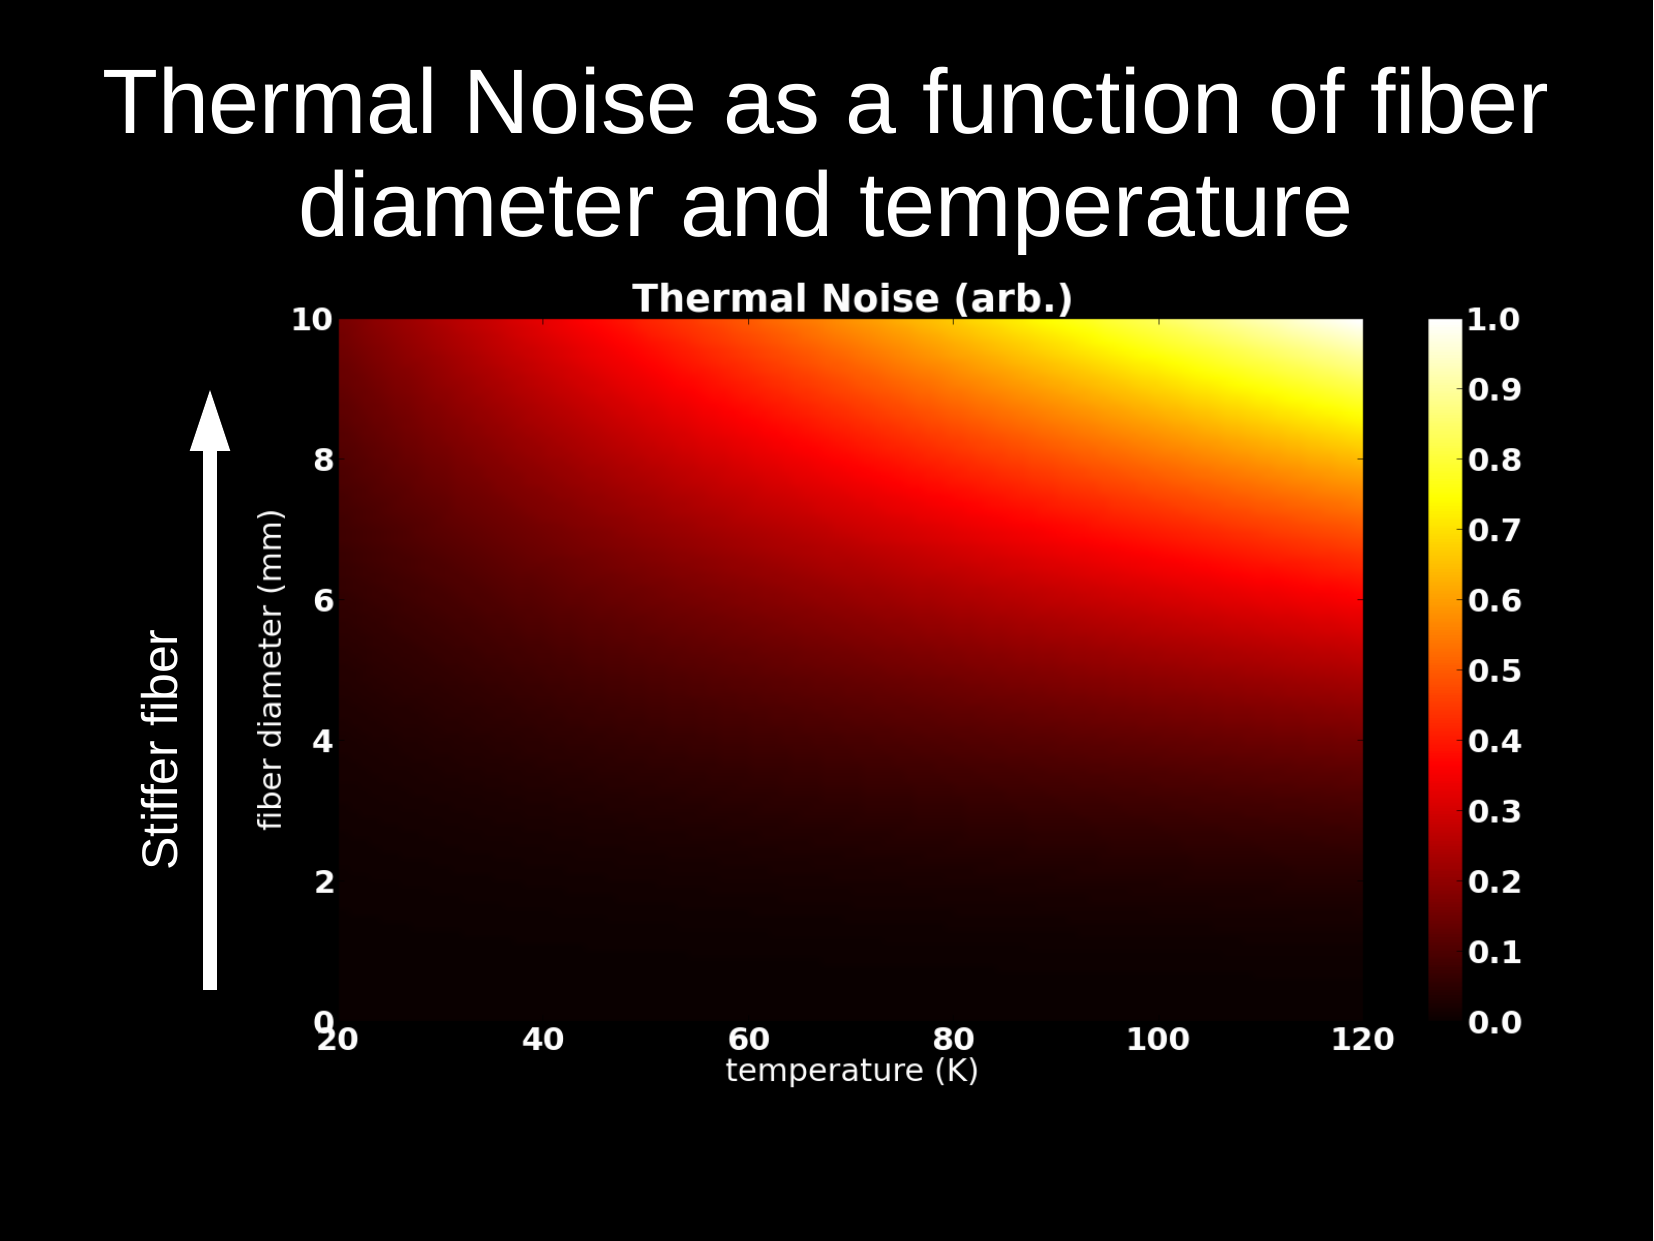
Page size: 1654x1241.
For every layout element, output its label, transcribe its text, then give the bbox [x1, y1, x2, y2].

title Thermal Noise as a function of fiber diameter and temperature [82, 49, 1571, 257]
picture [132, 231, 1653, 1111]
text_box Stiffer fiber [124, 614, 196, 886]
